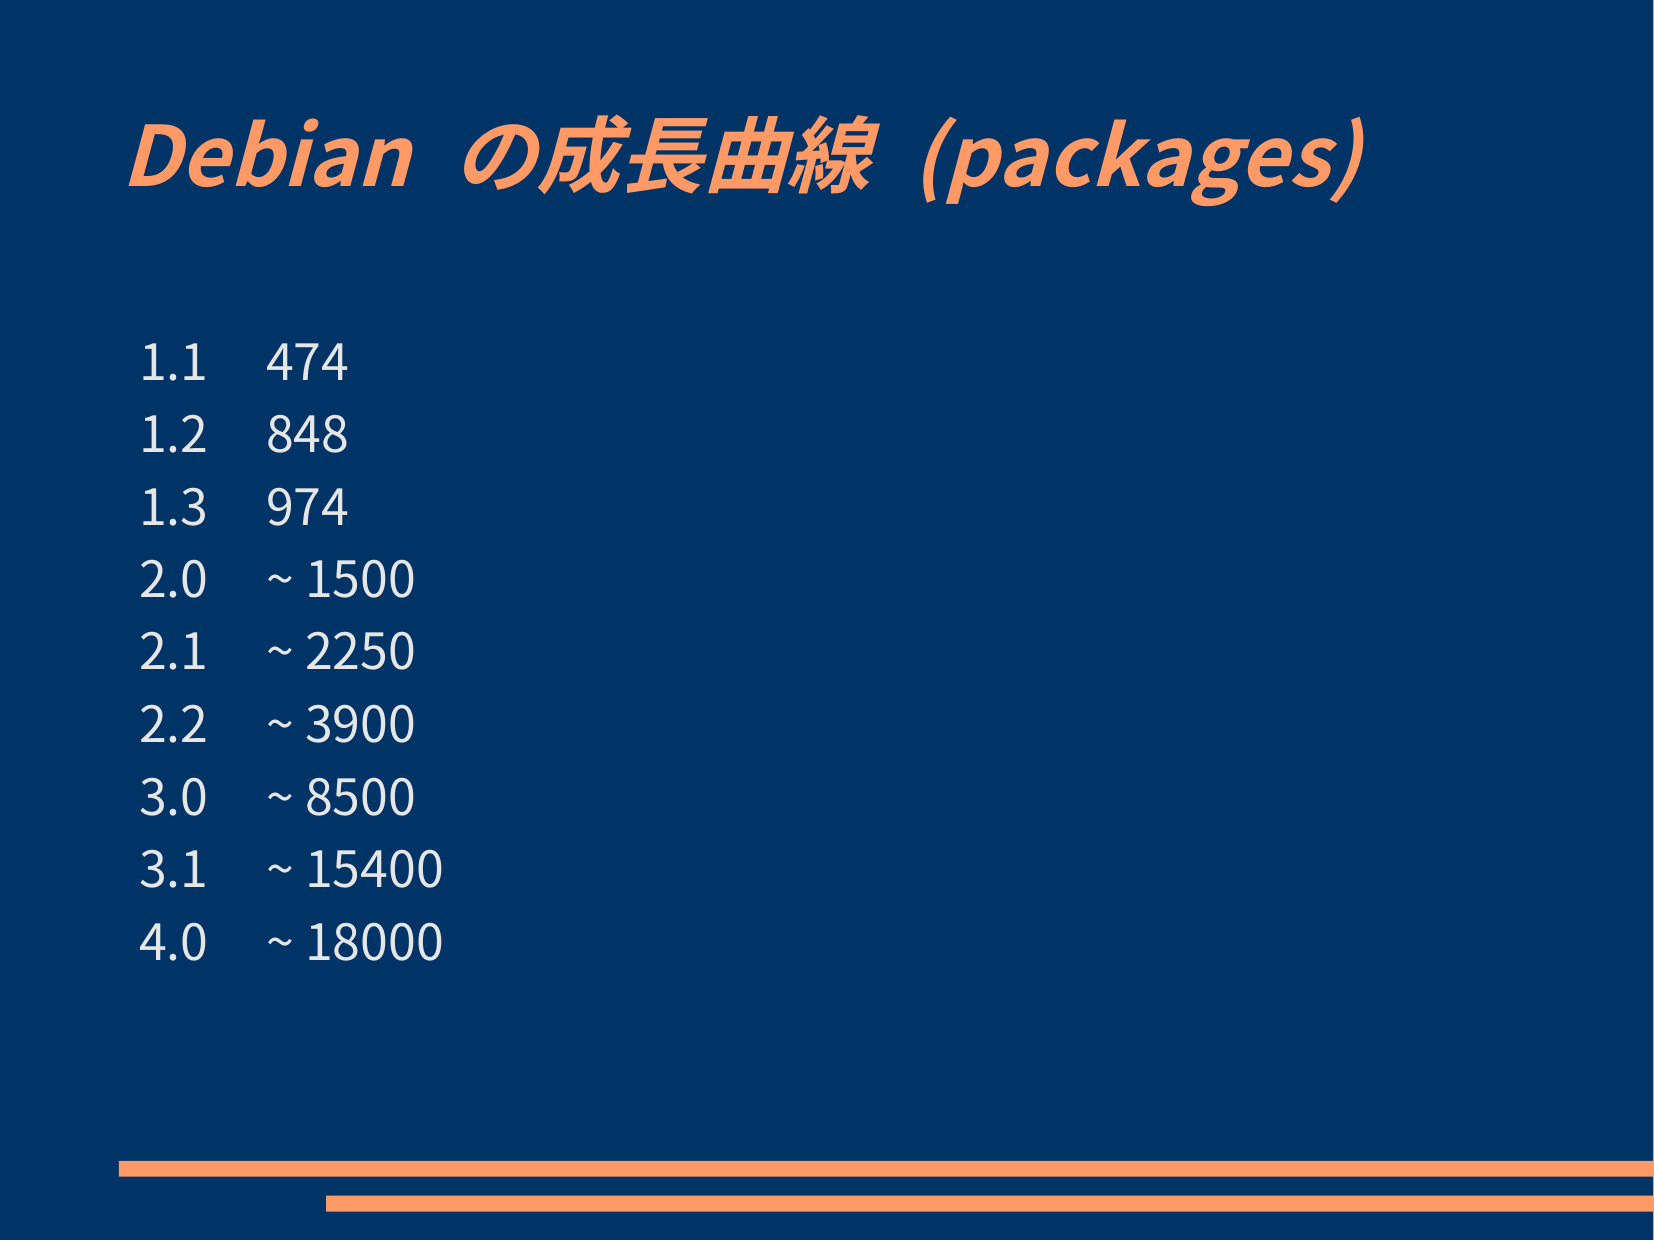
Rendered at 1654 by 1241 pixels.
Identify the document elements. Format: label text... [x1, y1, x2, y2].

list 1.1 474 1.2 848 1.3 974 2.0 ~ 1500 2.1 ~ 2250 2.2 ~ 3900 3.0 ~ 8500 3.1 ~ 15400 4.0 ~ 18000 [121, 322, 1561, 1132]
title Debian の成長曲線 (packages) [121, 46, 1534, 254]
